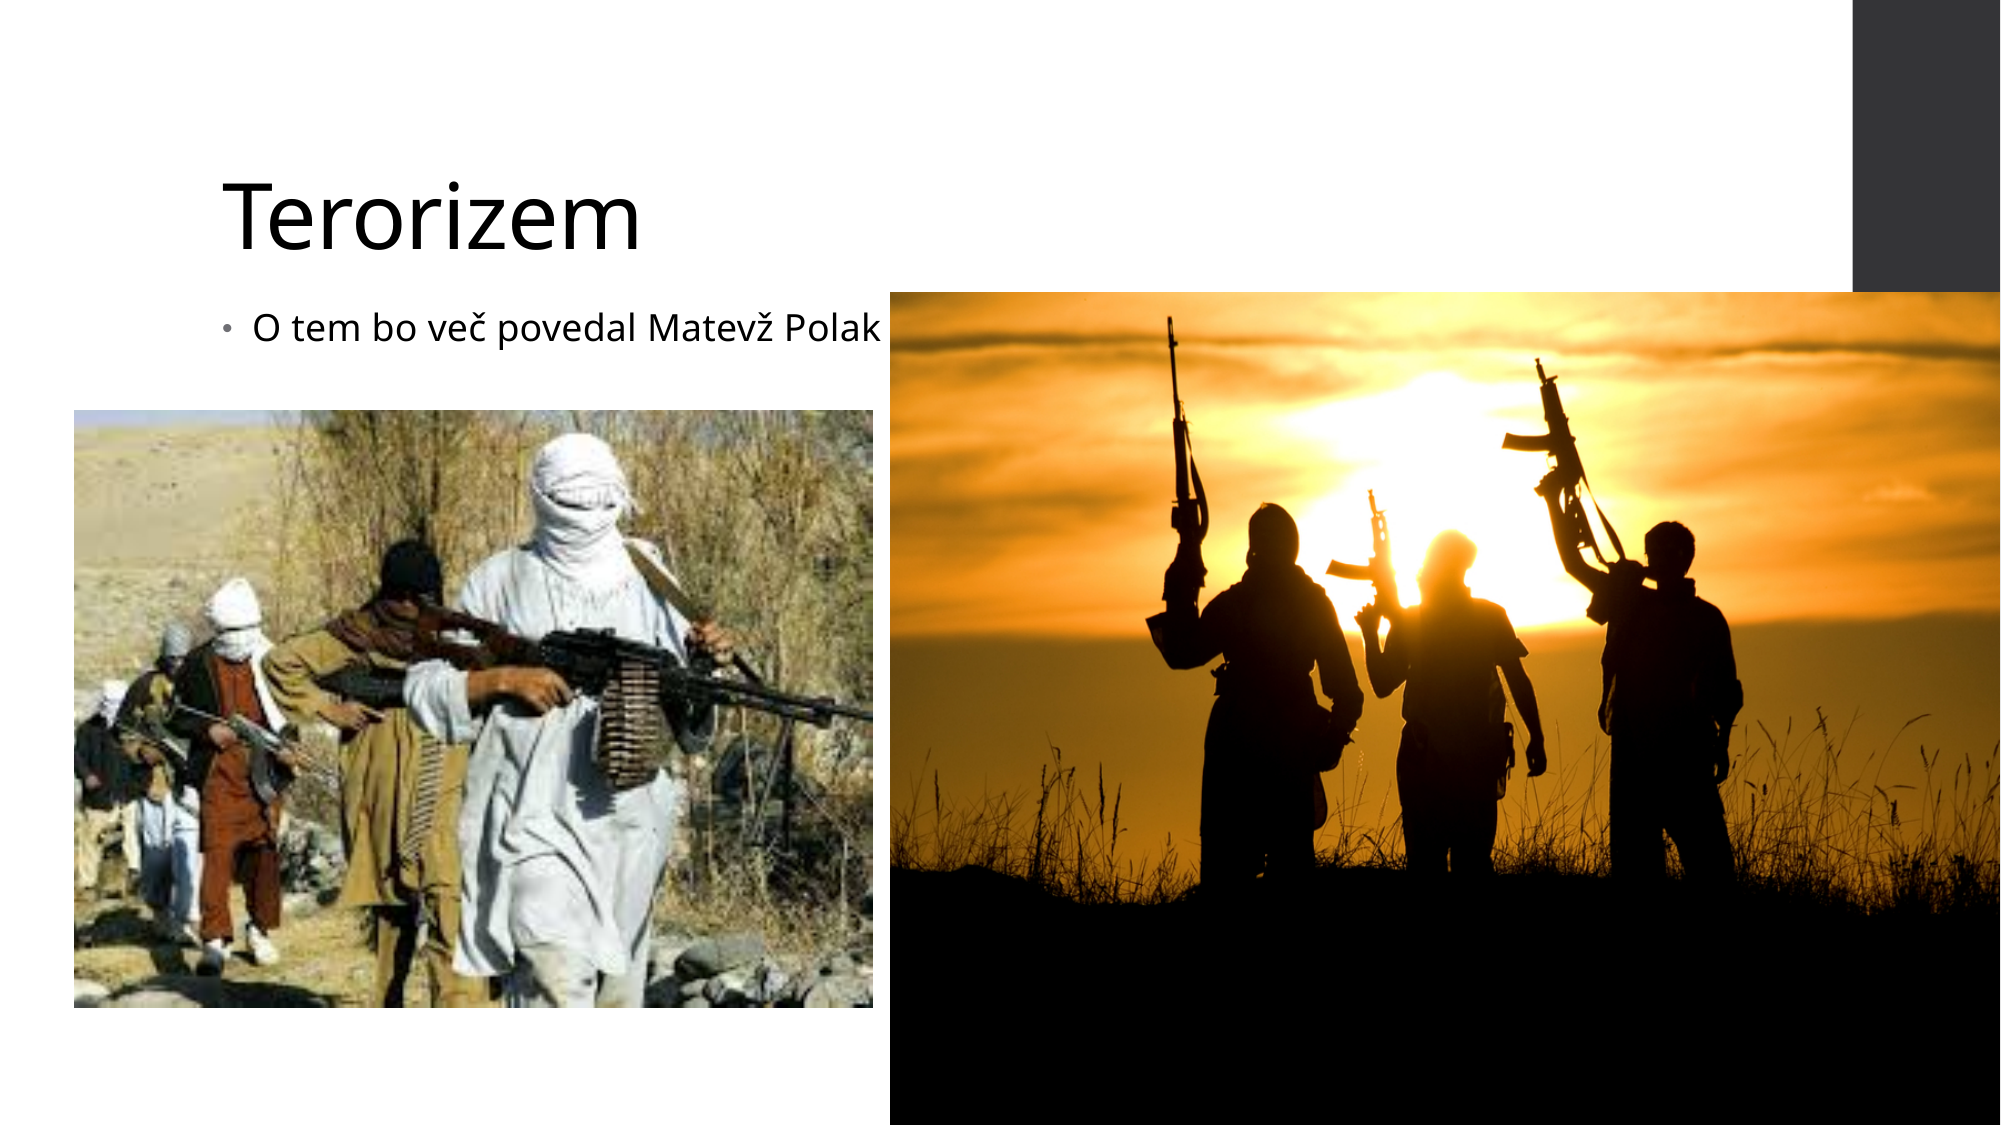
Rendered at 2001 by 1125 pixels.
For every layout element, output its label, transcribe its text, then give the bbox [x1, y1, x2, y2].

picture [890, 292, 2000, 1125]
list O tem bo več povedal Matevž Polak [207, 299, 890, 1014]
title Terorizem [207, 59, 1797, 278]
picture [74, 410, 873, 1008]
